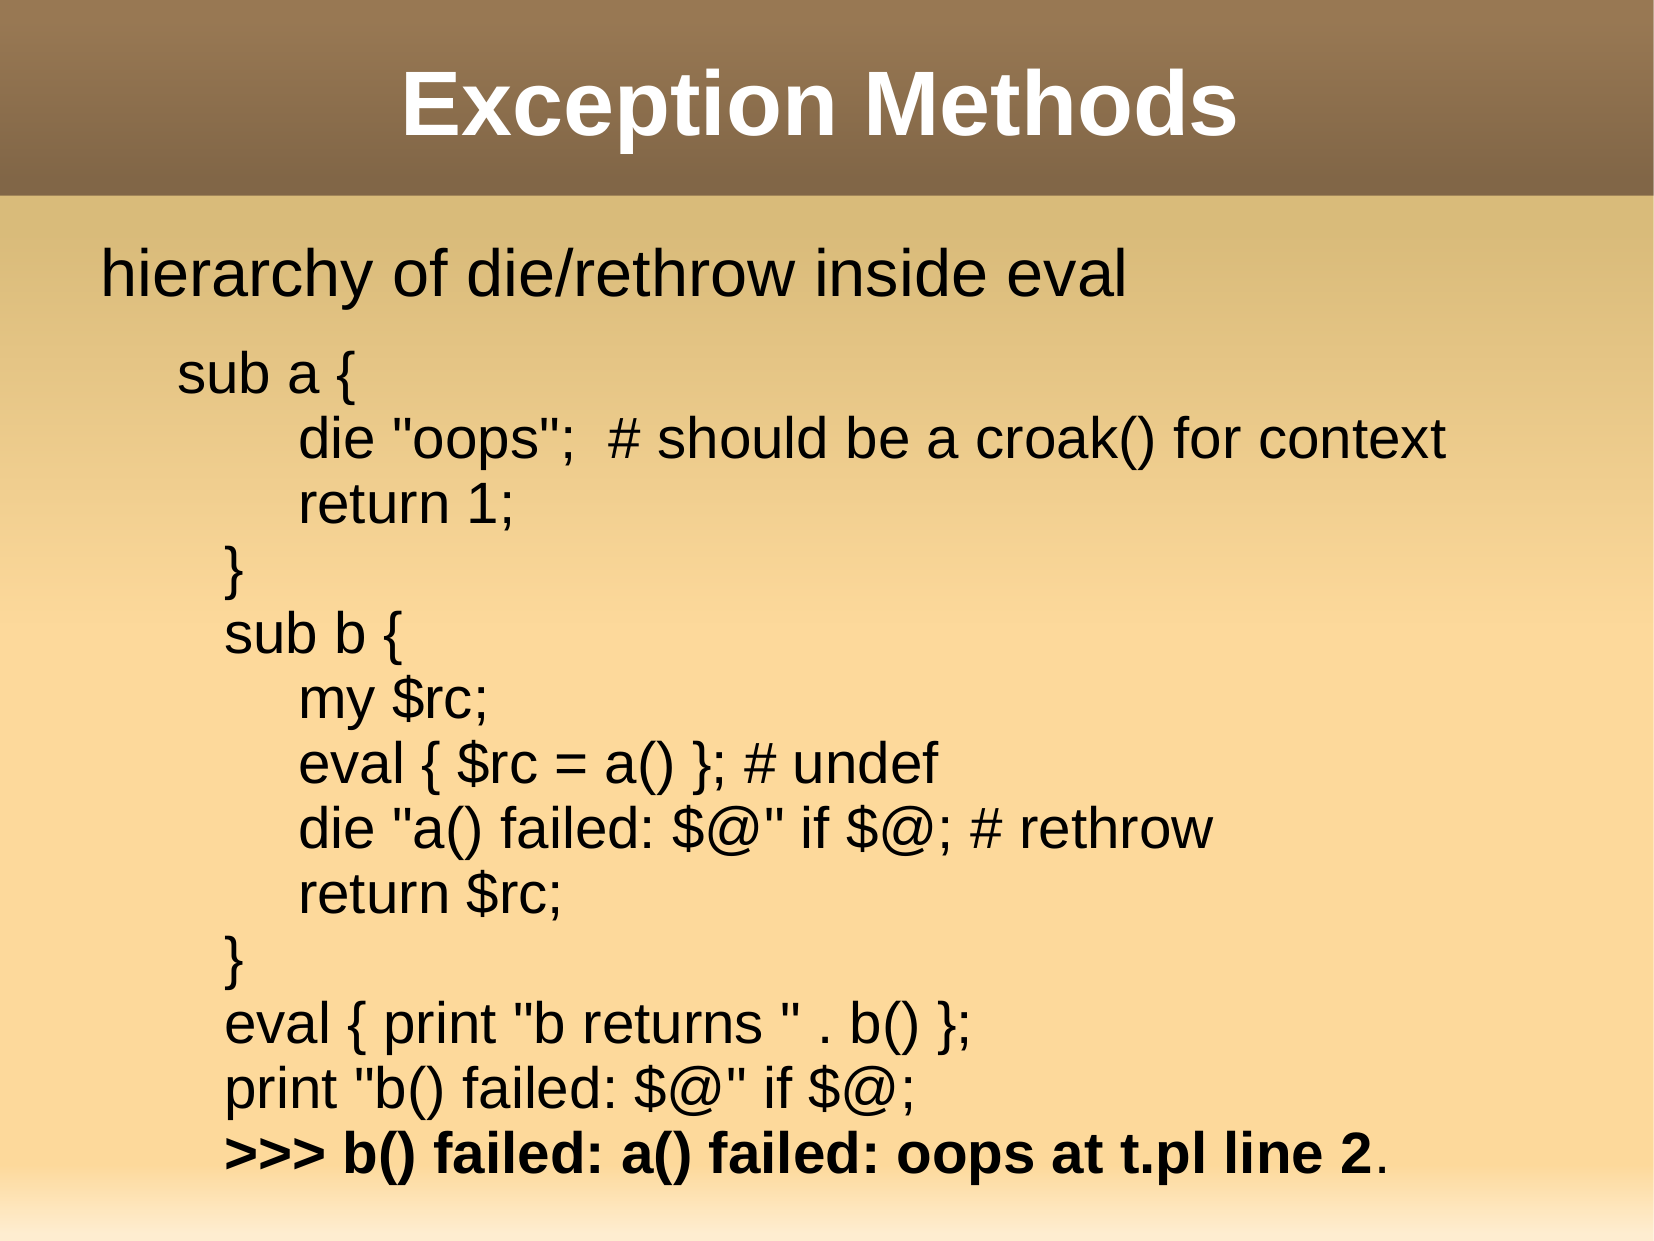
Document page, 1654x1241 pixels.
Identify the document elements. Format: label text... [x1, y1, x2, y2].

list hierarchy of die/rethrow inside eval sub a { die "oops"; # should be a croak() for context return 1; } sub b { my $rc; eval { $rc = a() }; # undef die "a() failed: $@" if $@; # rethrow return $rc; } eval { print "b returns " . b() }; print "b() failed: $@" if $@; >>> b() failed: a() failed: oops at t.pl line 2. [82, 236, 1571, 1240]
picture [0, 0, 1654, 1241]
title Exception Methods [76, 7, 1565, 200]
